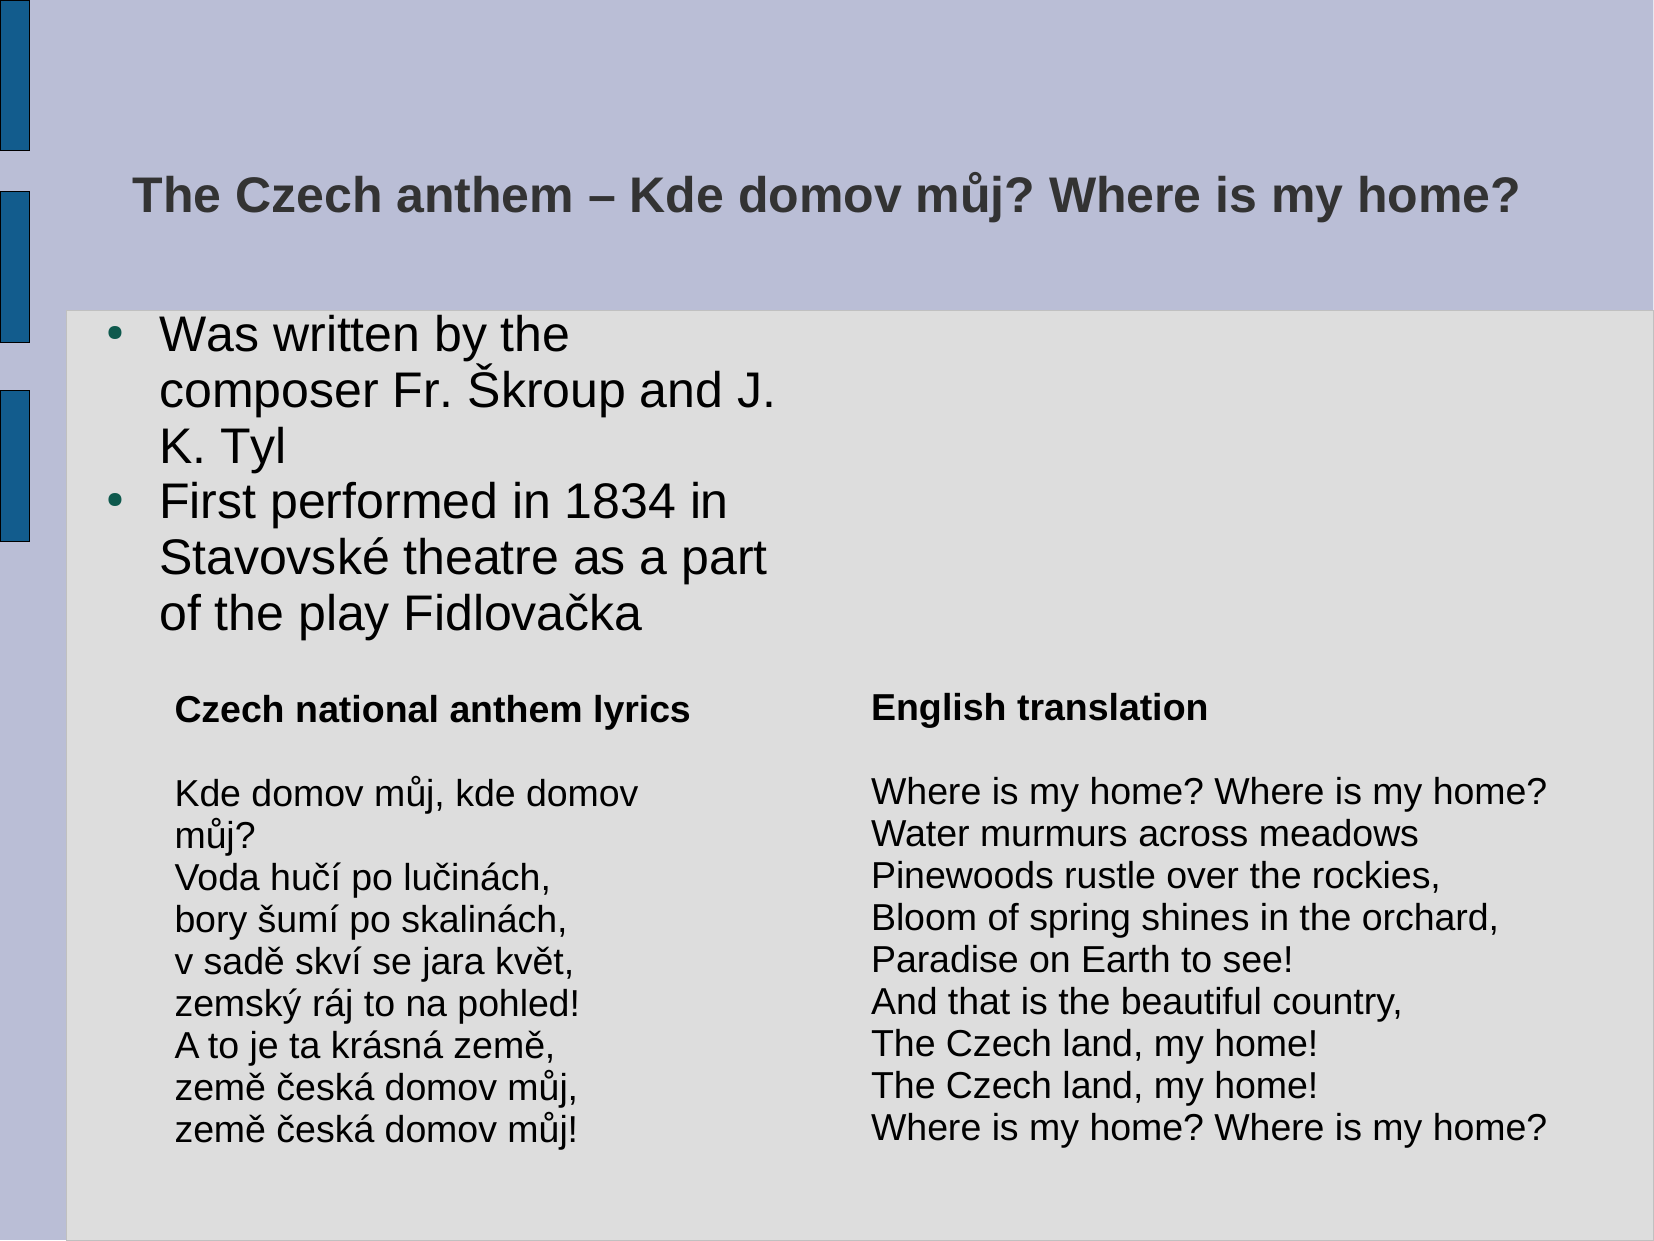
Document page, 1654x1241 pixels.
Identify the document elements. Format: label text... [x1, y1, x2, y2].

text_box English translation Where is my home? Where is my home? Water murmurs across meadows Pinewoods rustle over the rockies, Bloom of spring shines in the orchard, Paradise on Earth to see! And that is the beautiful country, The Czech land, my home! The Czech land, my home! Where is my home? Where is my home? [856, 679, 1625, 1159]
list Was written by the composer Fr. Škroup and J. K. Tyl First performed in 1834 in Stavovské theatre as a part of the play Fidlovačka [88, 306, 778, 680]
title The Czech anthem – Kde domov můj? Where is my home? [121, 91, 1534, 299]
text_box Czech national anthem lyrics Kde domov můj, kde domov můj? Voda hučí po lučinách, bory šumí po skalinách, v sadě skví se jara květ, zemský ráj to na pohled! A to je ta krásná země, země česká domov můj, země česká domov můj! [159, 568, 739, 1241]
